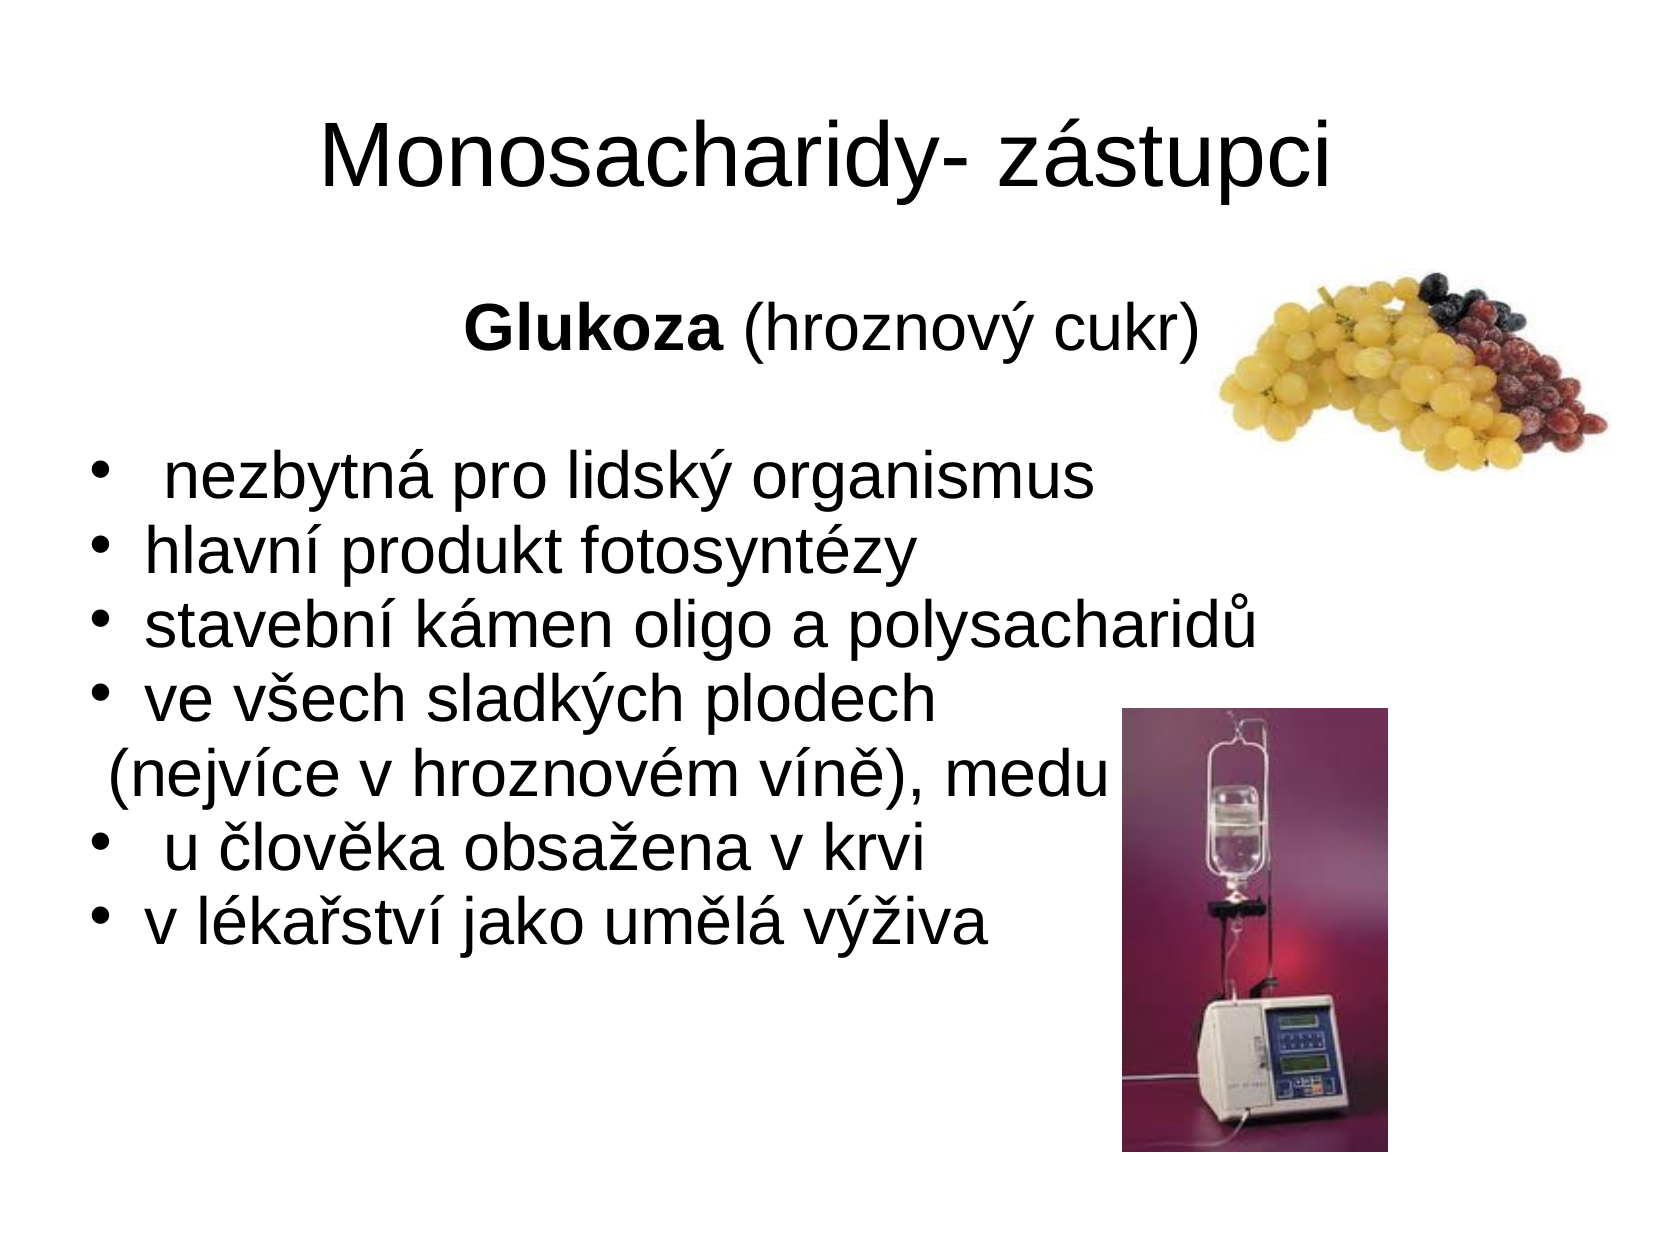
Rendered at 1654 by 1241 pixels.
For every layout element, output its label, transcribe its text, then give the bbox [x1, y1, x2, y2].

picture [1210, 236, 1616, 502]
title Monosacharidy- zástupci [82, 56, 1571, 249]
picture [1122, 708, 1388, 1152]
subtitle Glukoza (hroznový cukr) nezbytná pro lidský organismus hlavní produkt fotosyntézy stavební kámen oligo a polysacharidů ve všech sladkých plodech (nejvíce v hroznovém víně), medu u člověka obsažena v krvi v lékařství jako umělá výživa [88, 285, 1577, 1109]
